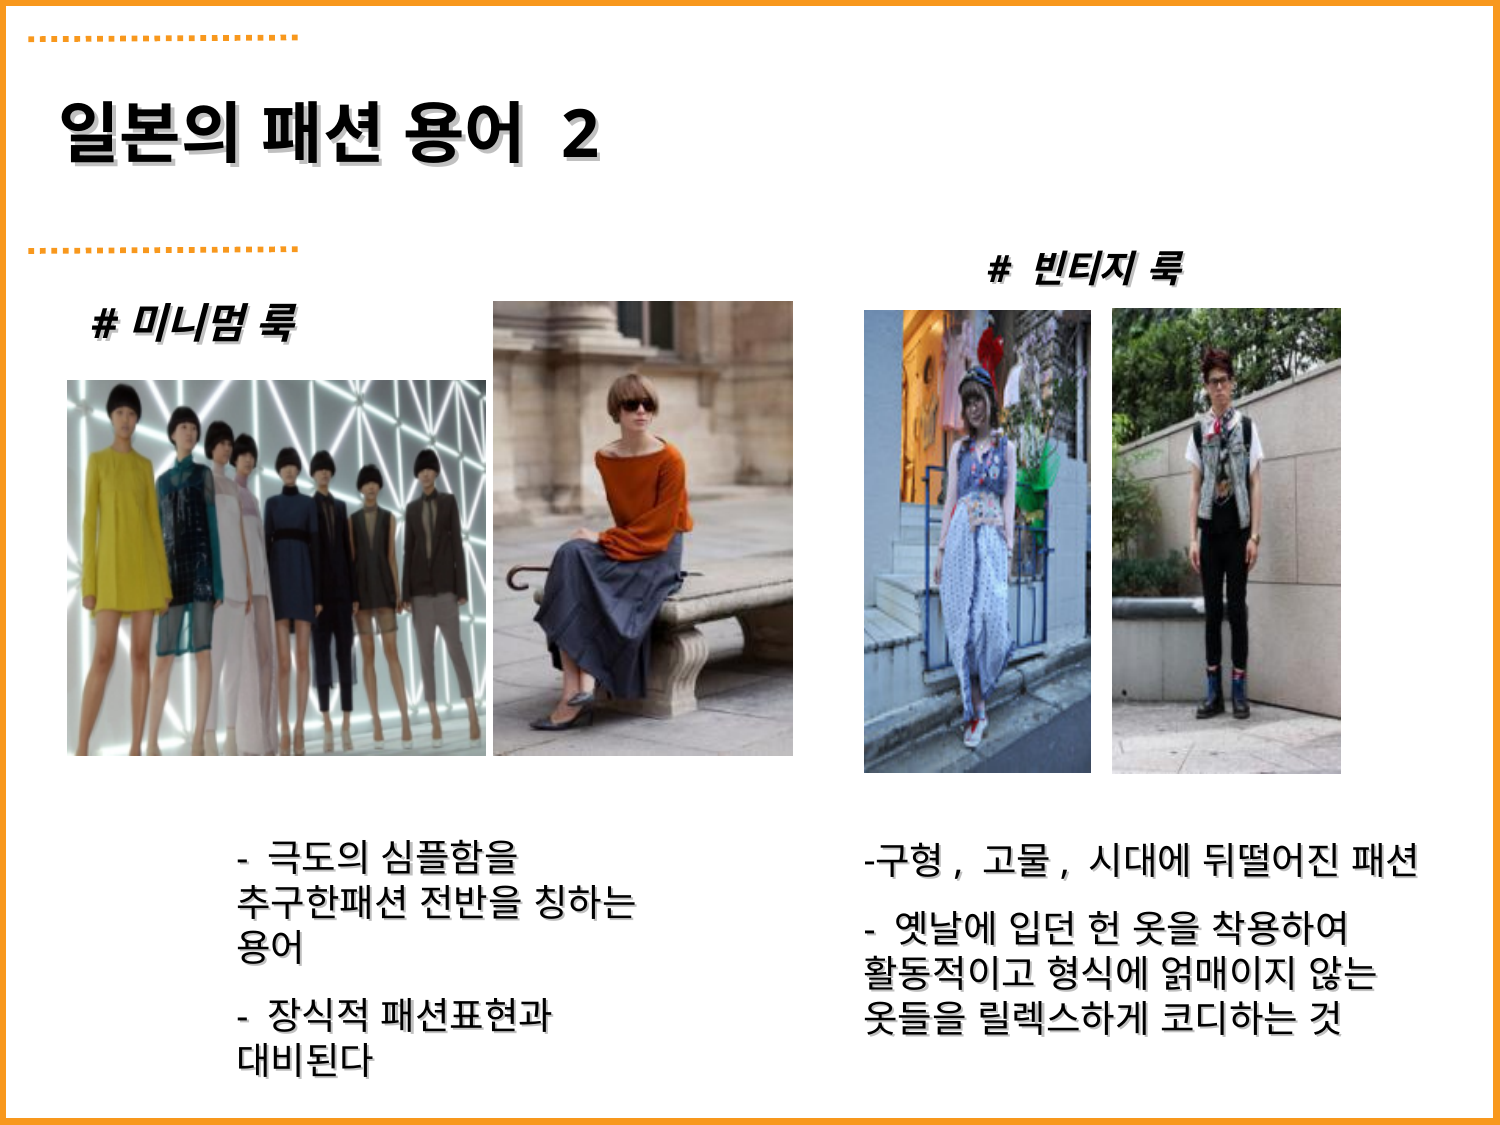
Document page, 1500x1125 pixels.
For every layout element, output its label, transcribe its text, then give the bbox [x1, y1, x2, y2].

text_box - 극도의 심플함을 추구한패션 전반을 칭하는 용어 - 장식적 패션표현과 대비된다 [221, 826, 690, 1047]
picture [493, 301, 793, 756]
picture [67, 380, 486, 756]
text_box 일본의 패션 용어 2 [43, 83, 638, 179]
text_box #미니멈 룩 [76, 289, 343, 356]
picture [864, 310, 1091, 773]
text_box 구형, 고물, 시대에 뒤떨어진 패션 - 옛날에 입던 헌 옷을 착용하여 활동적이고 형식에 얽매이지 않는 옷들을 릴렉스하게 코디하는 것 [848, 829, 1450, 1050]
picture [1112, 308, 1341, 774]
text_box # 빈티지 룩 [972, 236, 1199, 298]
